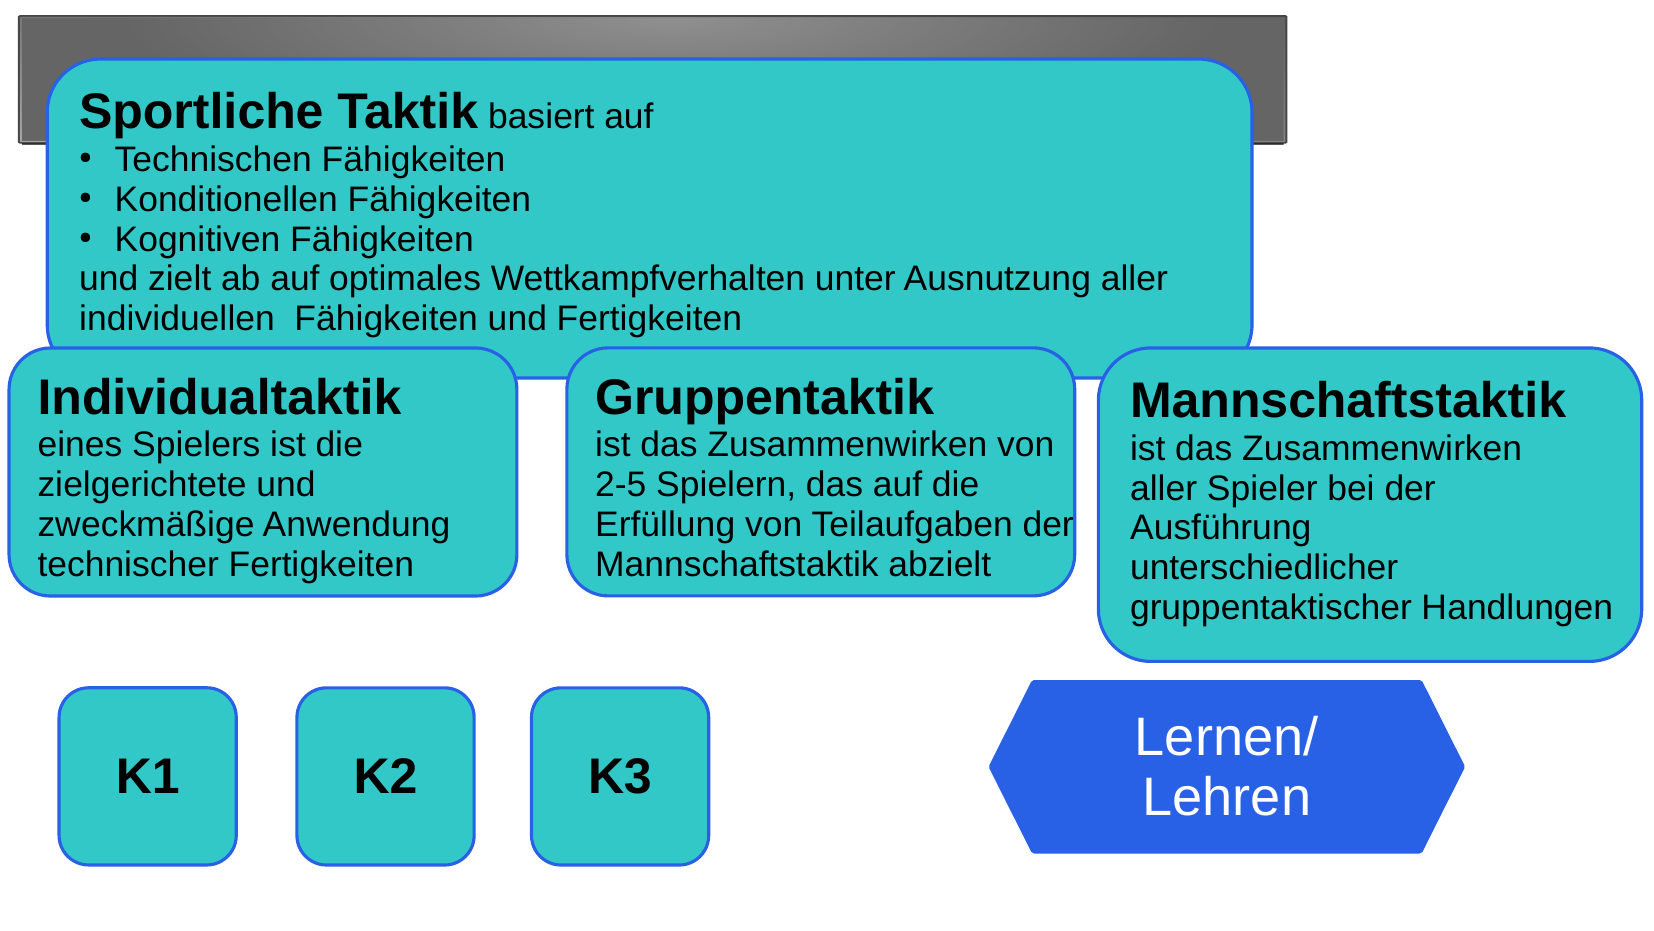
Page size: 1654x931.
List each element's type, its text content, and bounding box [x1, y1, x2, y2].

text_box K3 [531, 687, 709, 866]
text_box Individualtaktik eines Spielers ist die zielgerichtete und zweckmäßige Anwendung technischer Fertigkeiten [9, 347, 517, 597]
text_box K1 [59, 687, 237, 865]
text_box Sportliche Taktik basiert auf Technischen Fähigkeiten Konditionellen Fähigkeiten Kognitiven Fähigkeiten und zielt ab auf optimales Wettkampfverhalten unter Ausnutzung aller individuellen Fähigkeiten und Fertigkeiten [47, 59, 1253, 379]
text_box Mannschaftstaktik ist das Zusammenwirken aller Spieler bei der Ausführung unterschiedlicher gruppentaktischer Handlungen [1098, 347, 1642, 662]
text_box Lernen/ Lehren [992, 683, 1462, 851]
text_box Gruppentaktik ist das Zusammenwirken von 2-5 Spielern, das auf die Erfüllung von Teilaufgaben der Mannschaftstaktik abzielt [566, 347, 1075, 596]
text_box K2 [296, 687, 475, 866]
